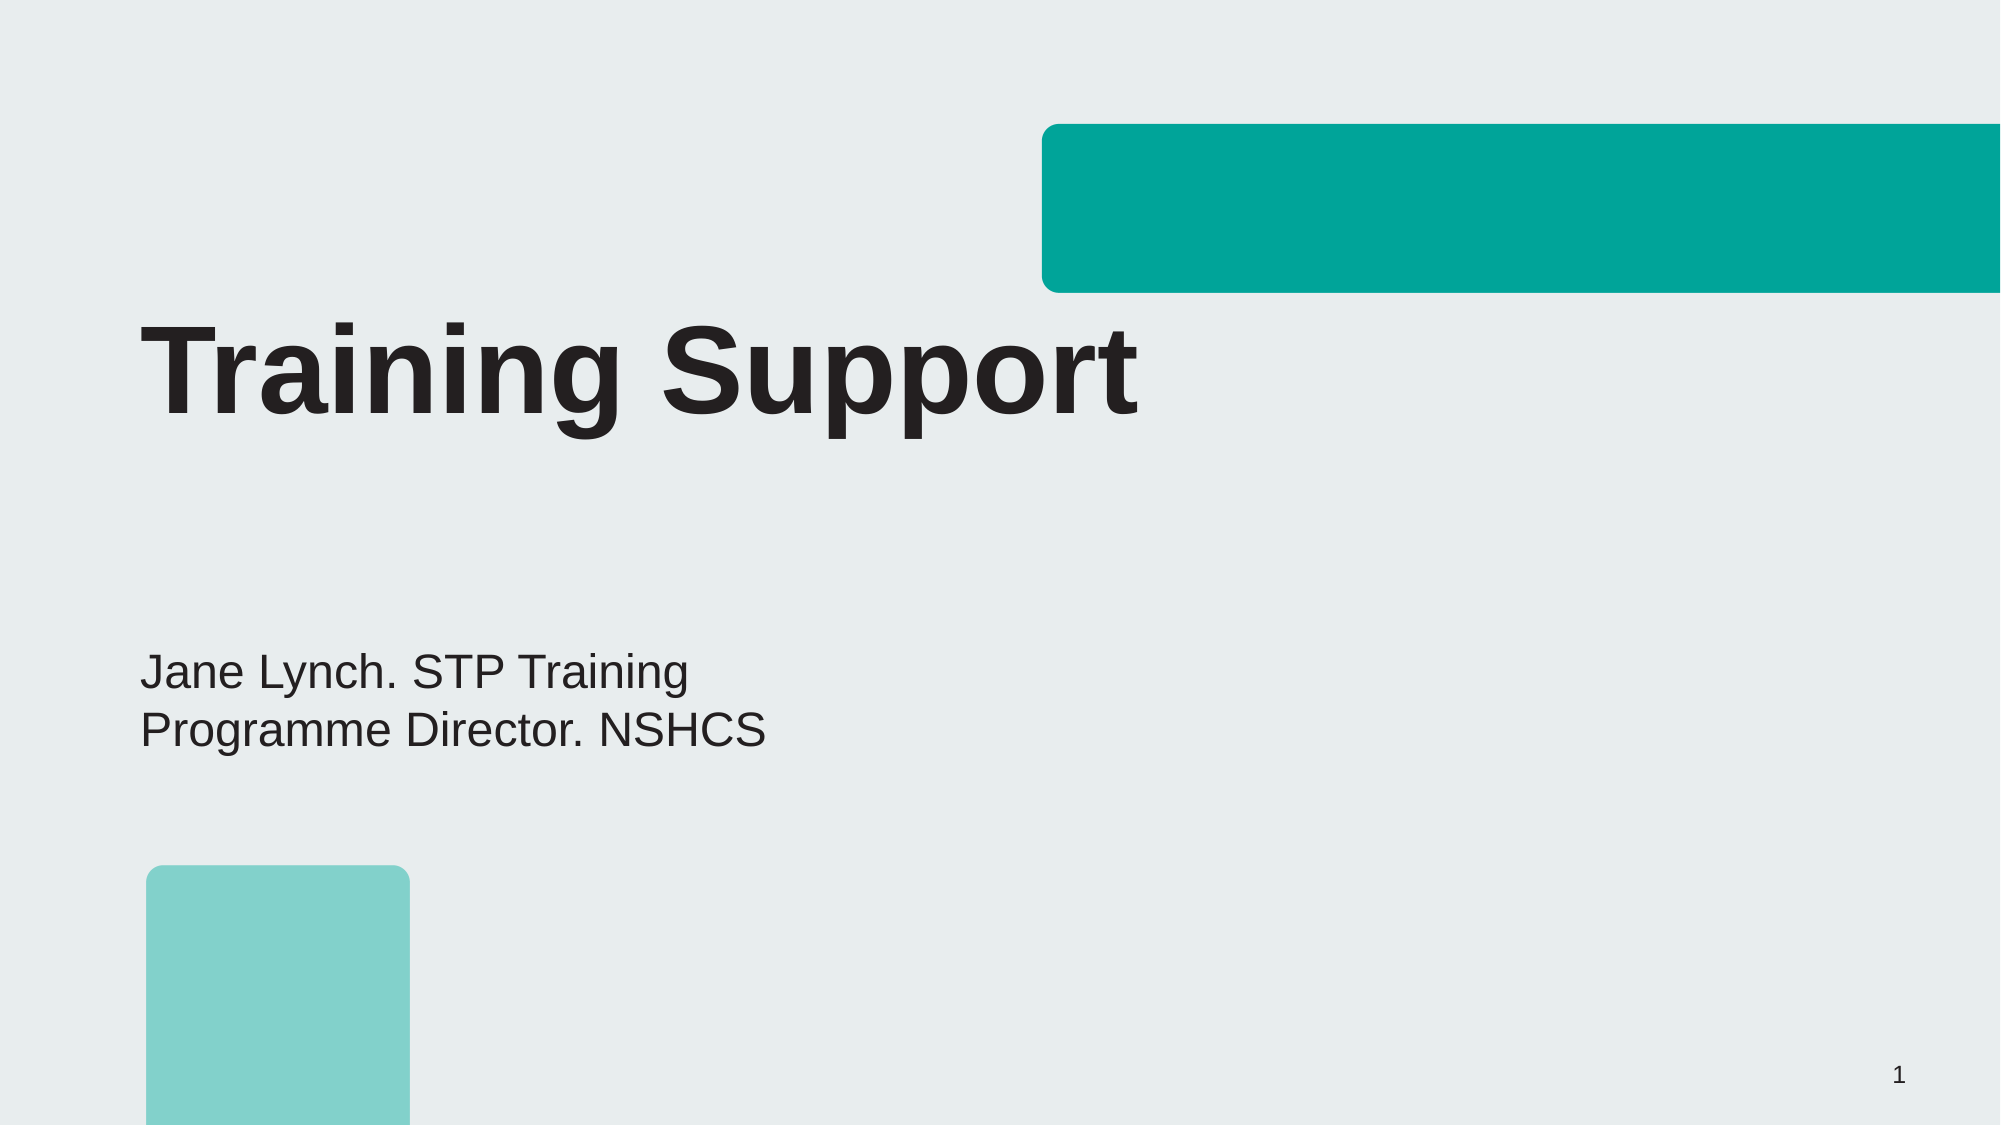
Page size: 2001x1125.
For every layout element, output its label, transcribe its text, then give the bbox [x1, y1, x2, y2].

list Jane Lynch. STP Training Programme Director. NSHCS [140, 640, 1453, 788]
list Training Support [140, 305, 1353, 563]
